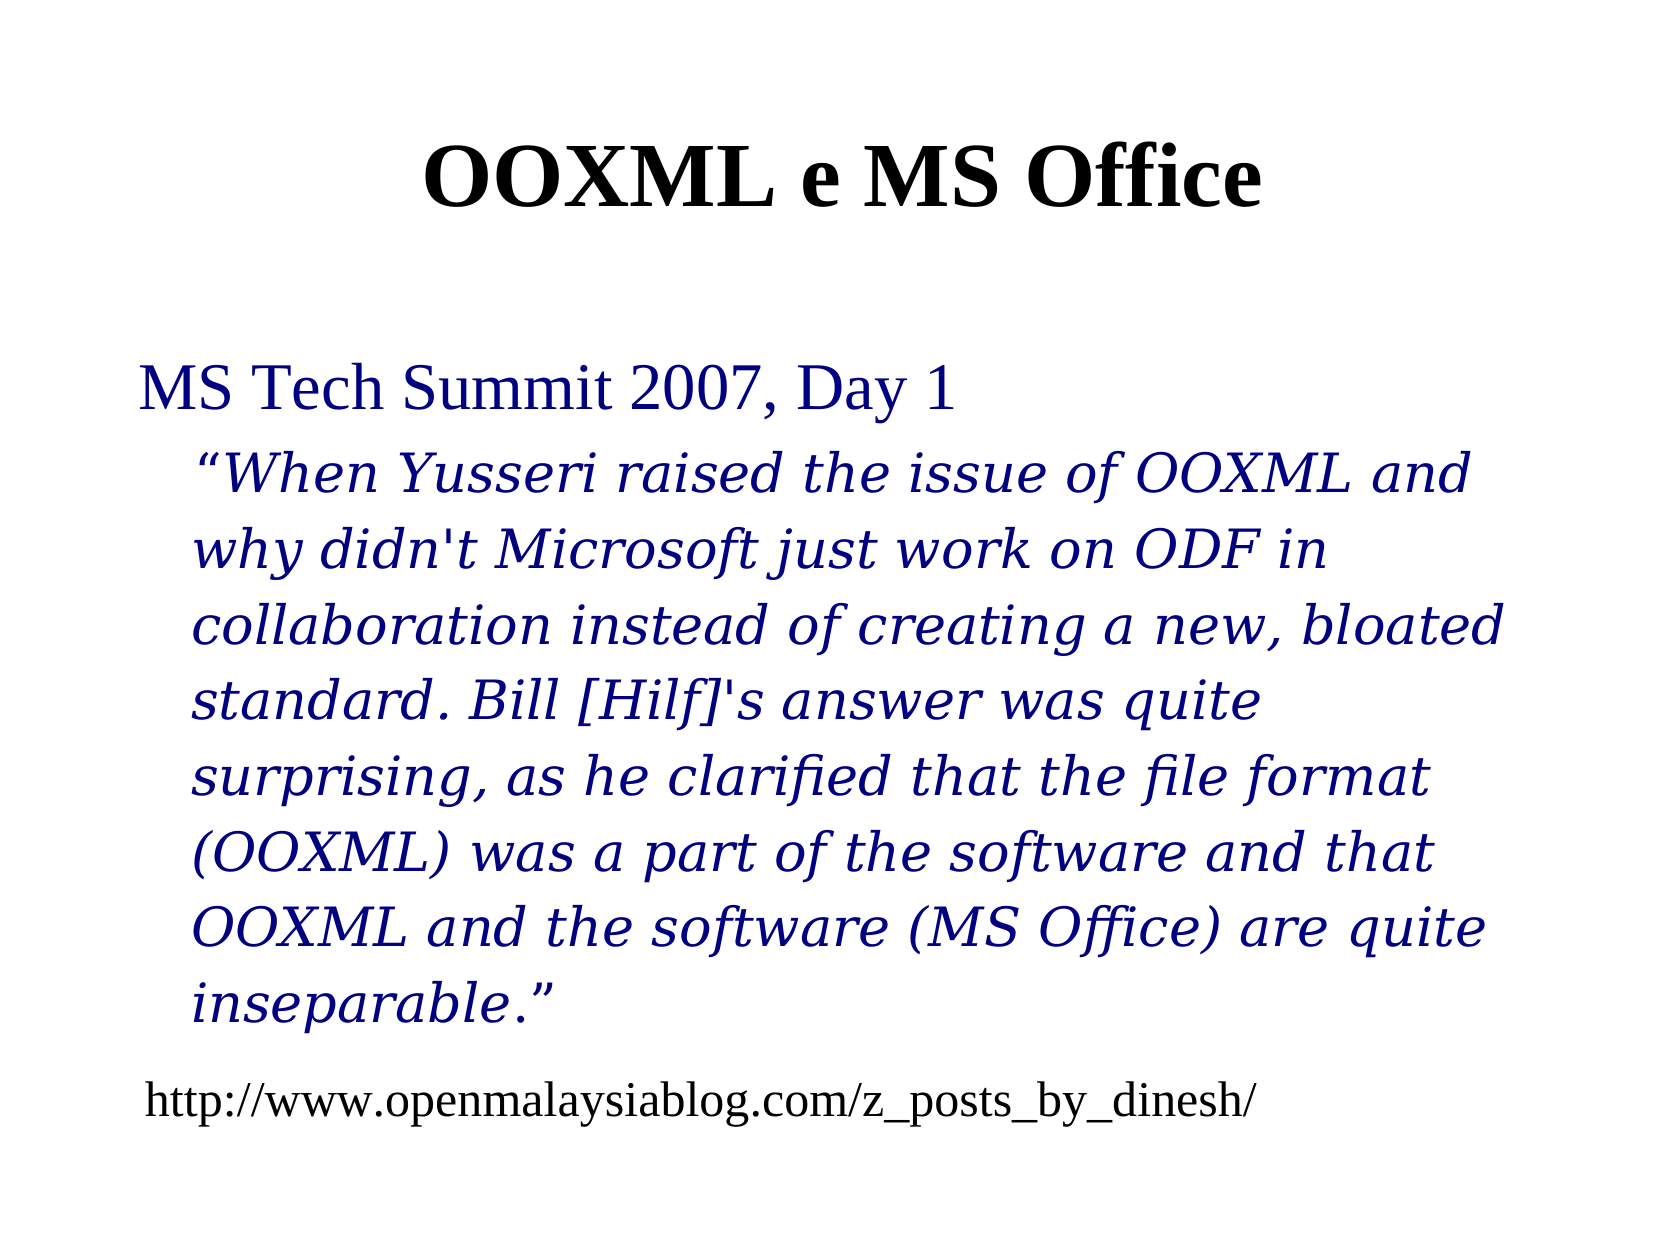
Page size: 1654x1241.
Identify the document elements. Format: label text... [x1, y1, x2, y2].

title OOXML e MS Office [204, 81, 1480, 269]
text_box http://www.openmalaysiablog.com/z_posts_by_dinesh/ [144, 1072, 1258, 1133]
text_box MS Tech Summit 2007, Day 1 “When Yusseri raised the issue of OOXML and why didn't Microsoft just work on ODF in collaboration instead of creating a new, bloated standard. Bill [Hilf]'s answer was quite surprising, as he clarified that the file format (OOXML) was a part of the software and that OOXML and the software (MS Office) are quite inseparable.” [128, 335, 1550, 1027]
